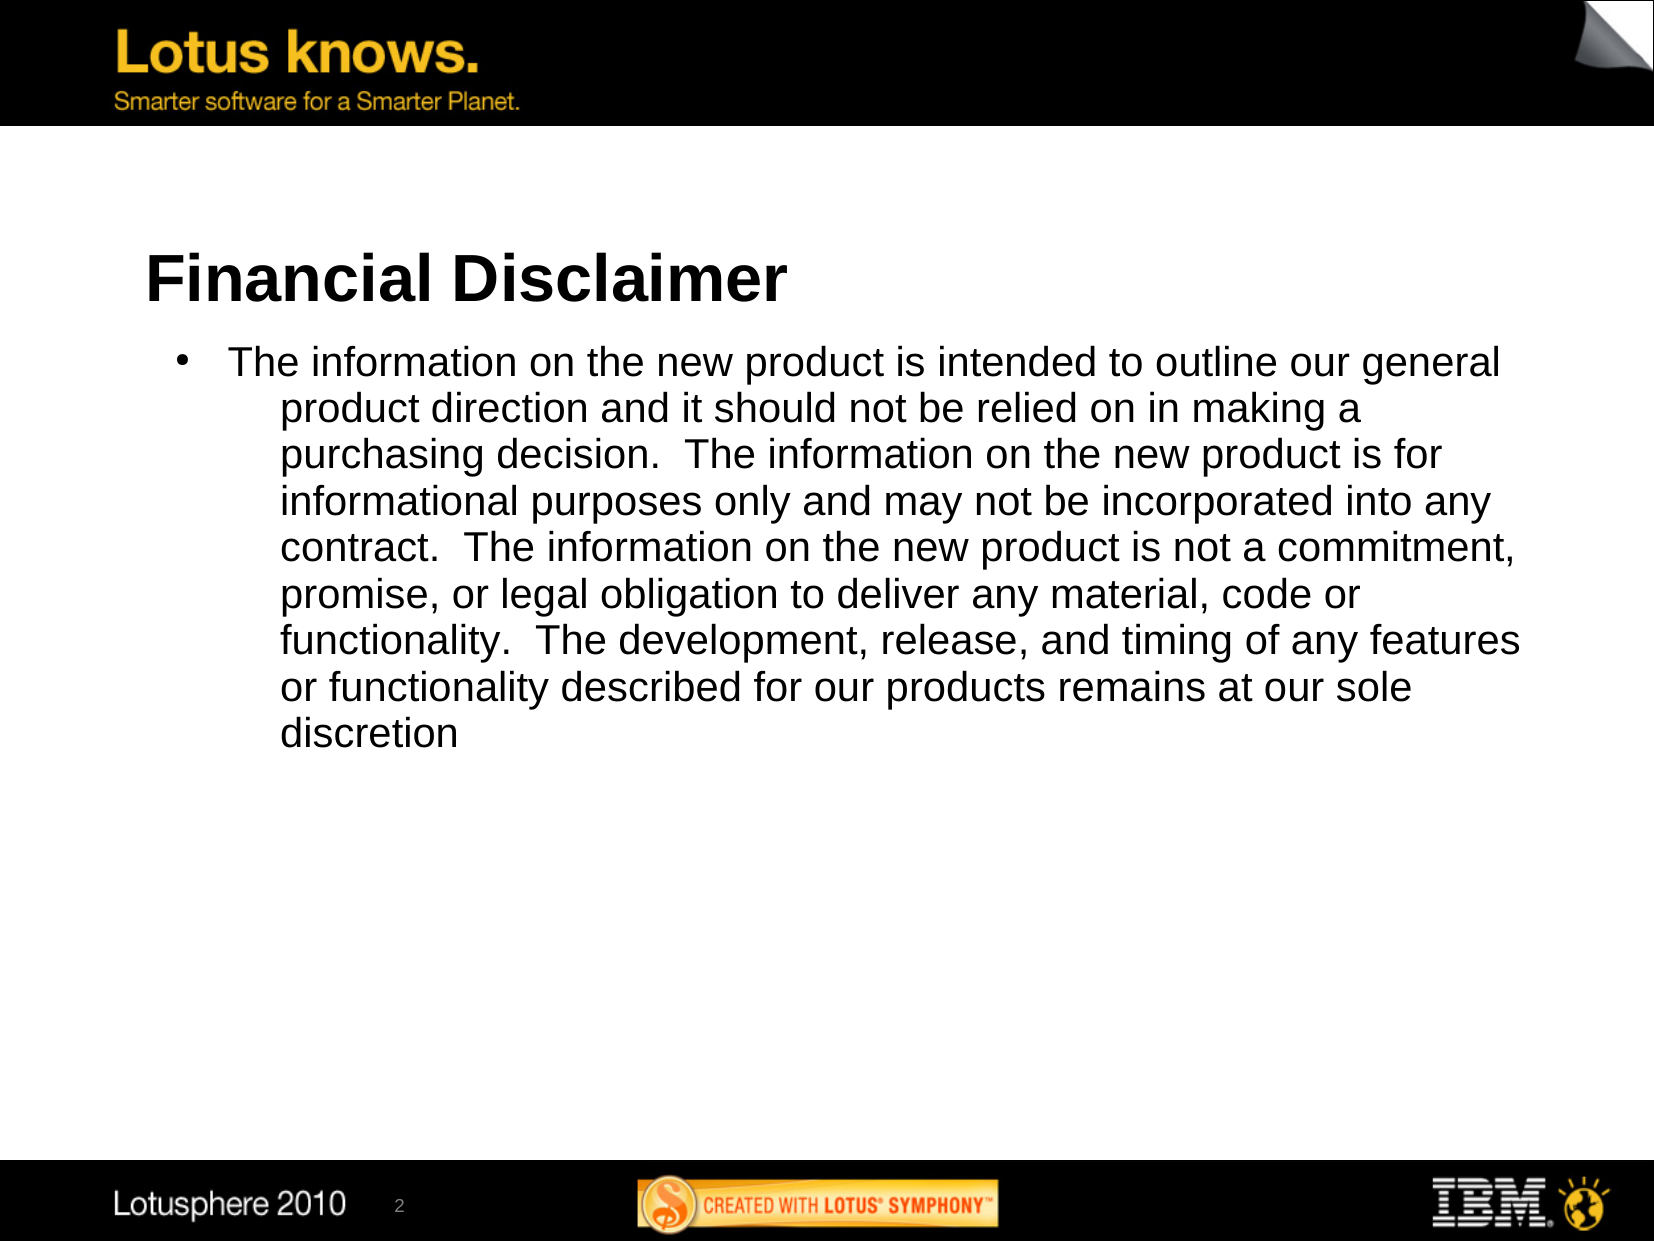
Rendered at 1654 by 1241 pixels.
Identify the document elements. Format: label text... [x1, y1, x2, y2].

title Financial Disclaimer [145, 144, 1513, 316]
list The information on the new product is intended to outline our general product direction and it should not be relied on in making a purchasing decision. The information on the new product is for informational purposes only and may not be incorporated into any contract. The information on the new product is not a commitment, promise, or legal obligation to deliver any material, code or functionality. The development, release, and timing of any features or functionality described for our products remains at our sole discretion [139, 338, 1552, 988]
picture [1, 1, 1653, 125]
picture [1, 1161, 1653, 1241]
